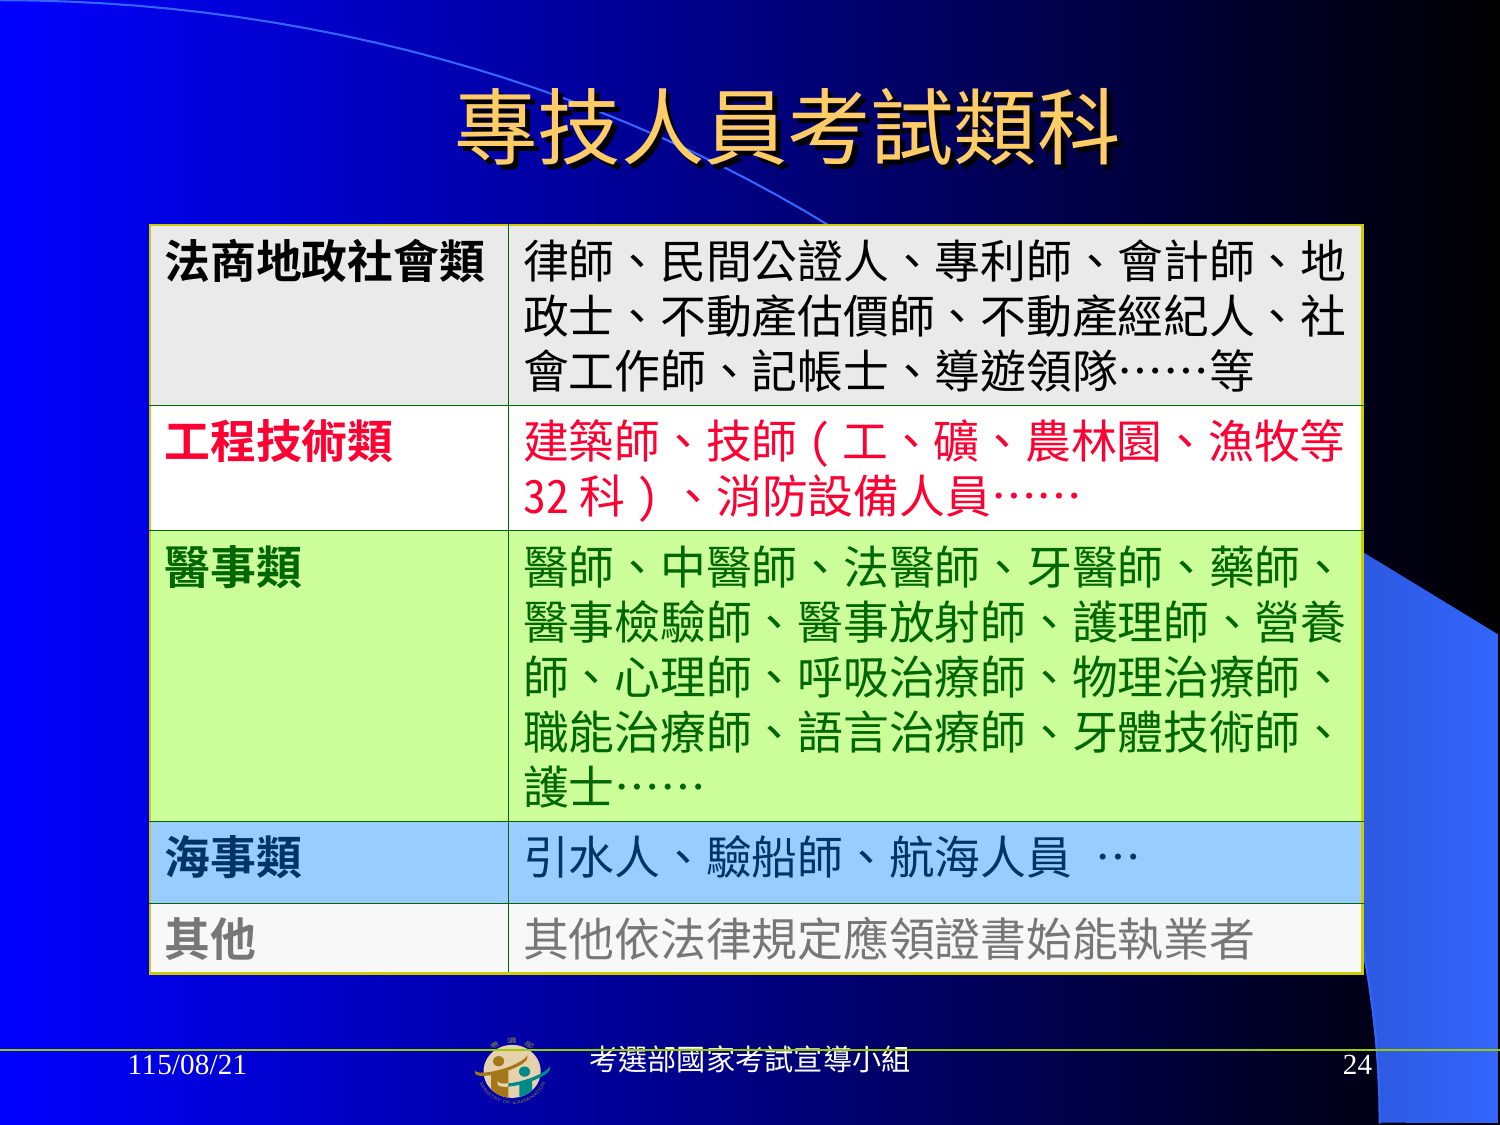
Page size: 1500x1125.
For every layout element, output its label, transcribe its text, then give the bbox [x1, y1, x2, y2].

table_cell 引水人、驗船師、航海人員 … [509, 822, 1361, 903]
table_cell 海事類 [151, 822, 508, 903]
table_cell 其他 [151, 904, 508, 972]
title 專技人員考試類科 [324, 62, 1251, 188]
table_cell 工程技術類 [151, 406, 508, 530]
table_cell 其他依法律規定應領證書始能執業者 [509, 904, 1361, 972]
table_cell 建築師、技師(工、礦、農林園、漁牧等32科)、消防設備人員…… [509, 406, 1361, 530]
table_header 法商地政社會類 [151, 226, 508, 405]
table_header 律師、民間公證人、專利師、會計師、地政士、不動產估價師、不動產經紀人、社會工作師、記帳士、導遊領隊……等 [509, 226, 1361, 405]
table_cell 醫事類 [151, 531, 508, 821]
table_cell 醫師、中醫師、法醫師、牙醫師、藥師、醫事檢驗師、醫事放射師、護理師、營養師、心理師、呼吸治療師、物理治療師、職能治療師、語言治療師、牙體技術師、護士…… [509, 531, 1361, 821]
